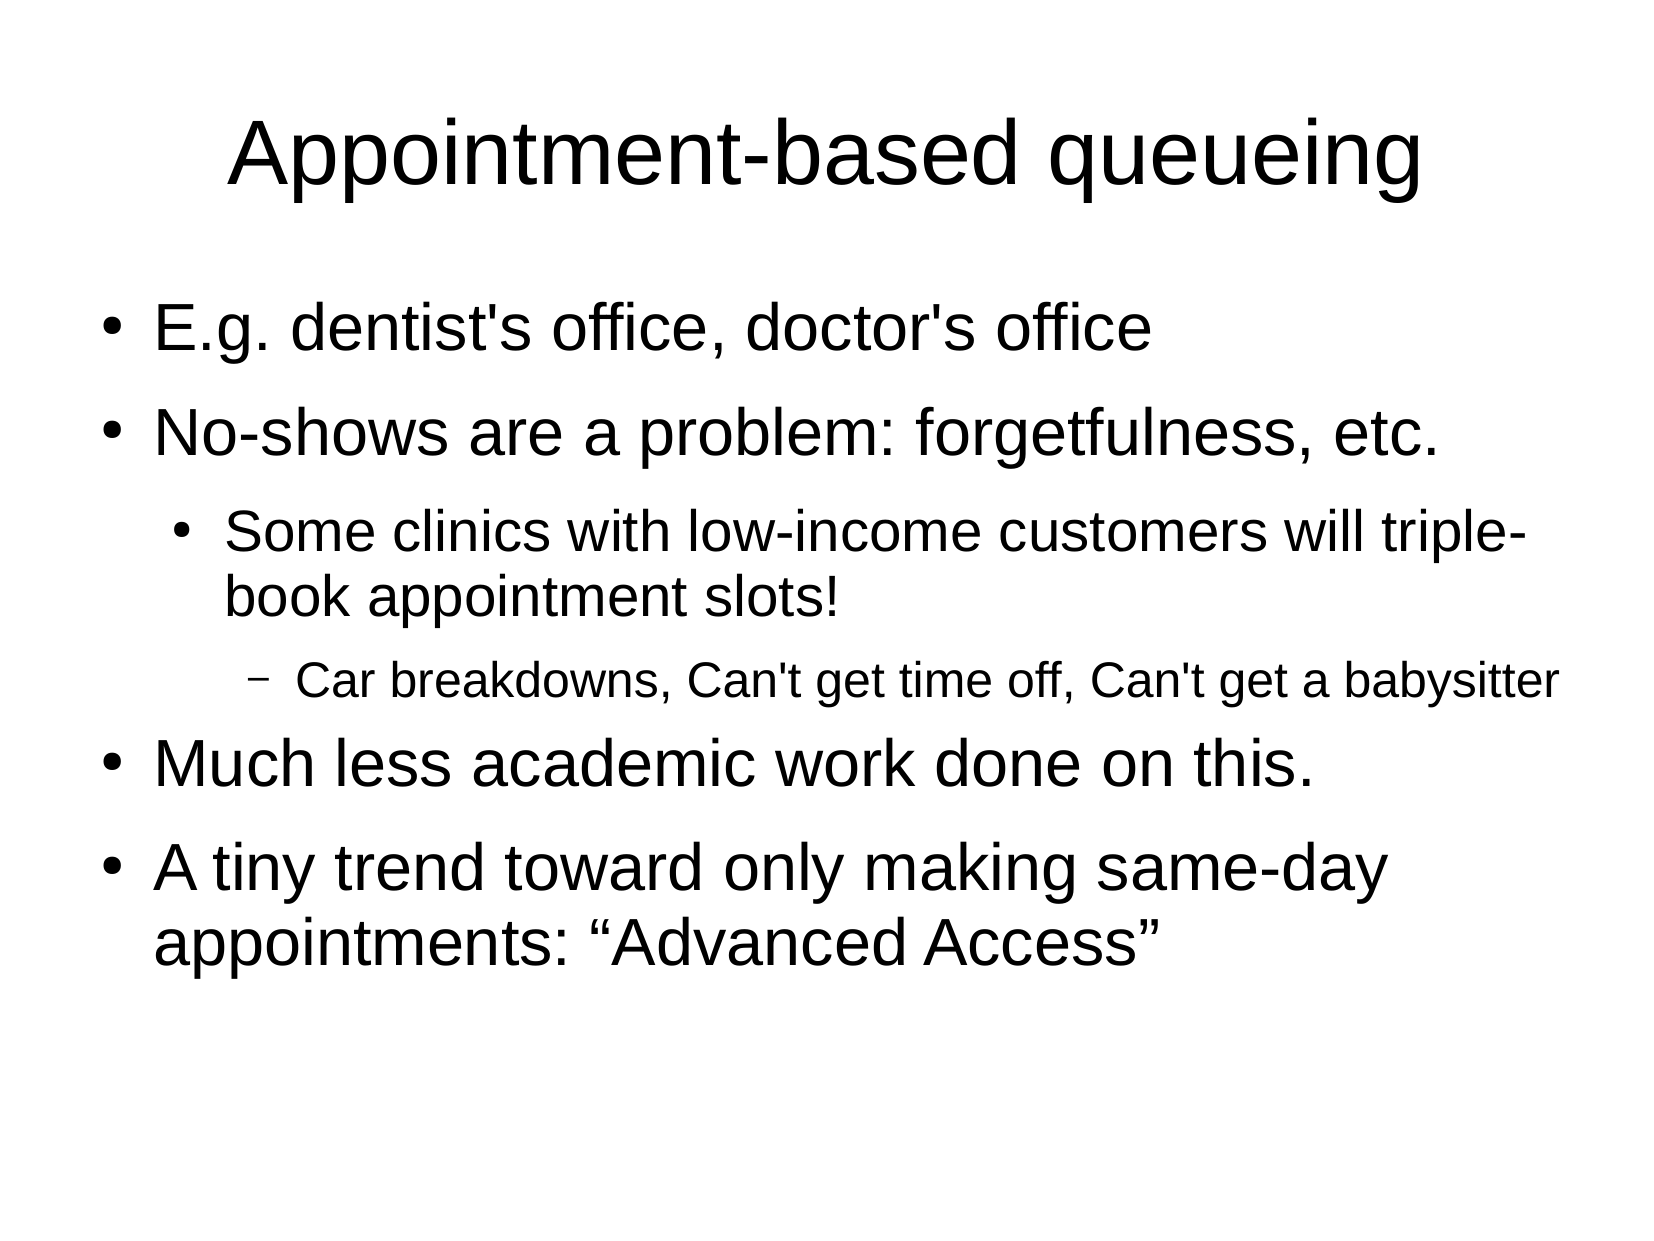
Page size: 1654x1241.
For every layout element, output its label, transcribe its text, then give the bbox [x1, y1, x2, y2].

title Appointment-based queueing [82, 56, 1571, 250]
list E.g. dentist's office, doctor's office No-shows are a problem: forgetfulness, etc. Some clinics with low-income customers will triple-book appointment slots! Car breakdowns, Can't get time off, Can't get a babysitter Much less academic work done on this. A tiny trend toward only making same-day appointments: “Advanced Access” [82, 290, 1571, 1109]
